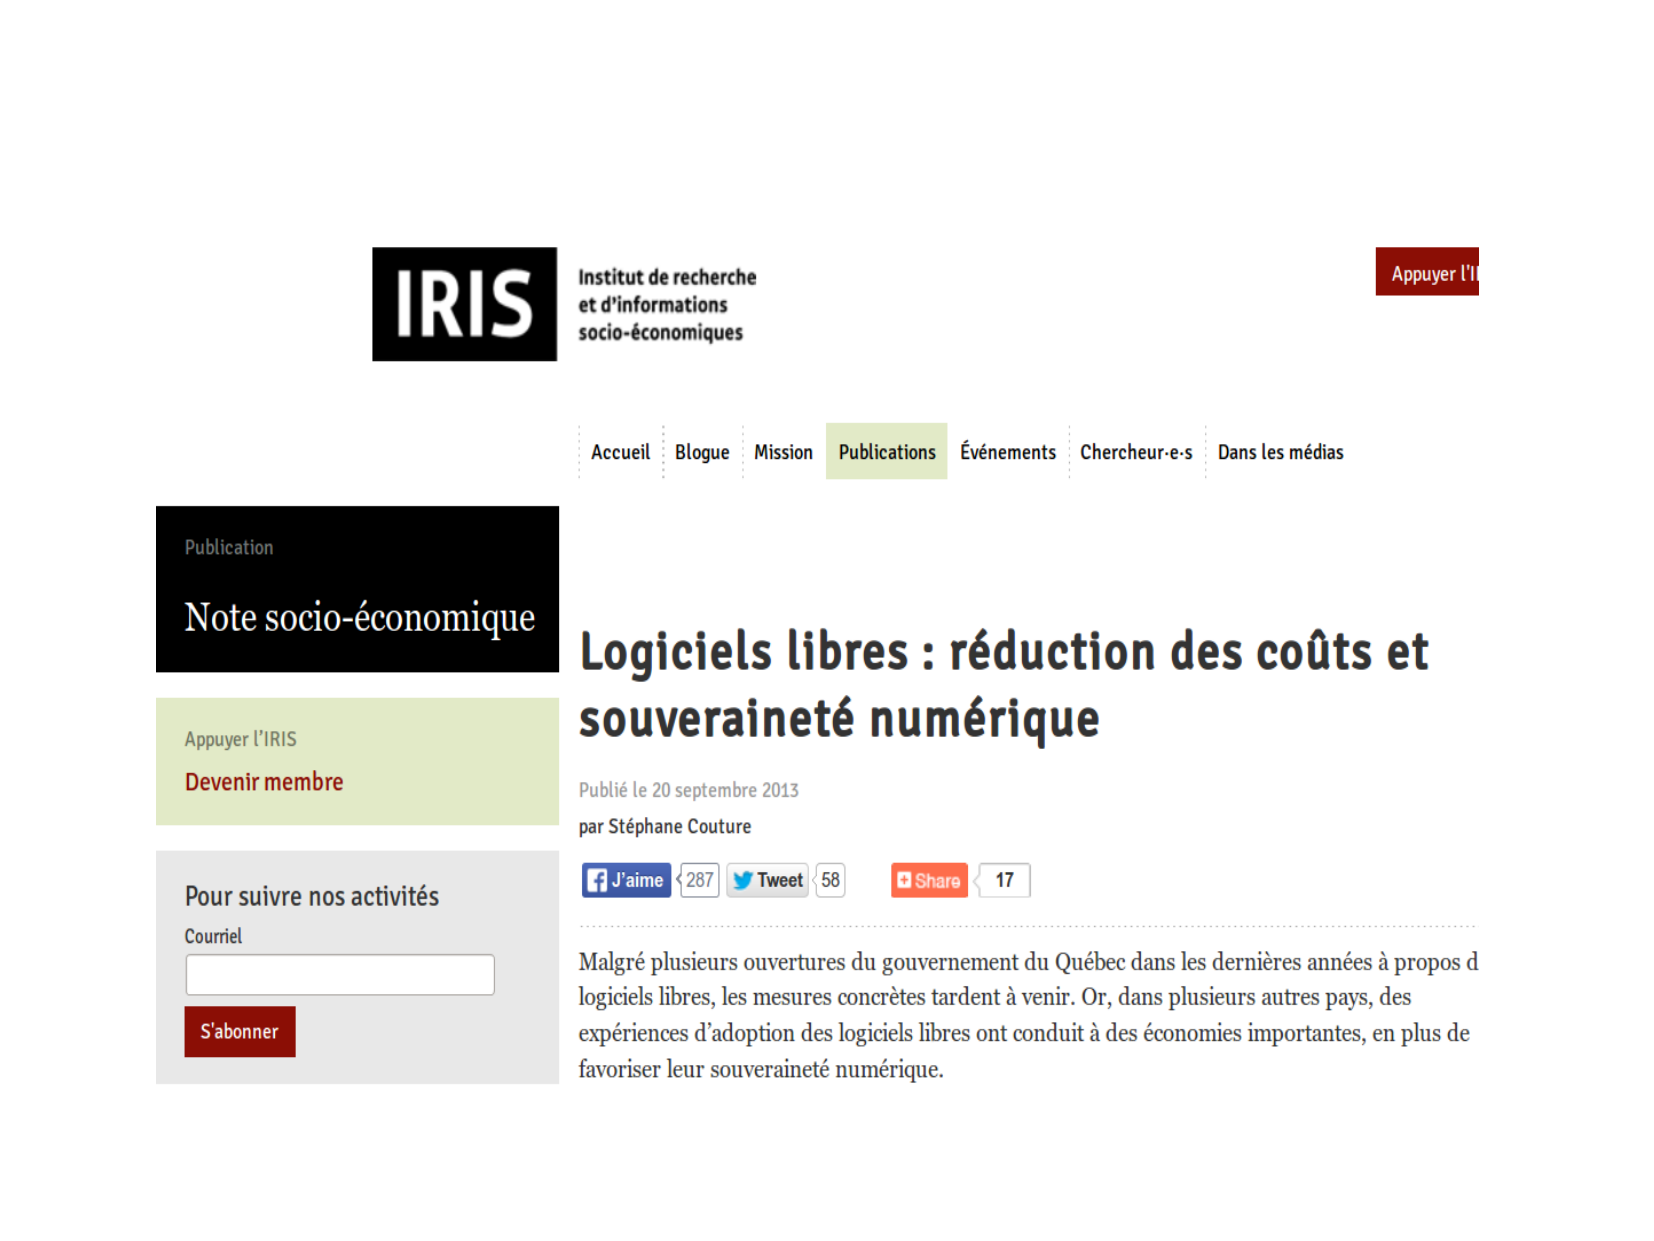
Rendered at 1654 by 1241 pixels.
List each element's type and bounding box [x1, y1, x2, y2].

picture [156, 234, 1479, 1107]
